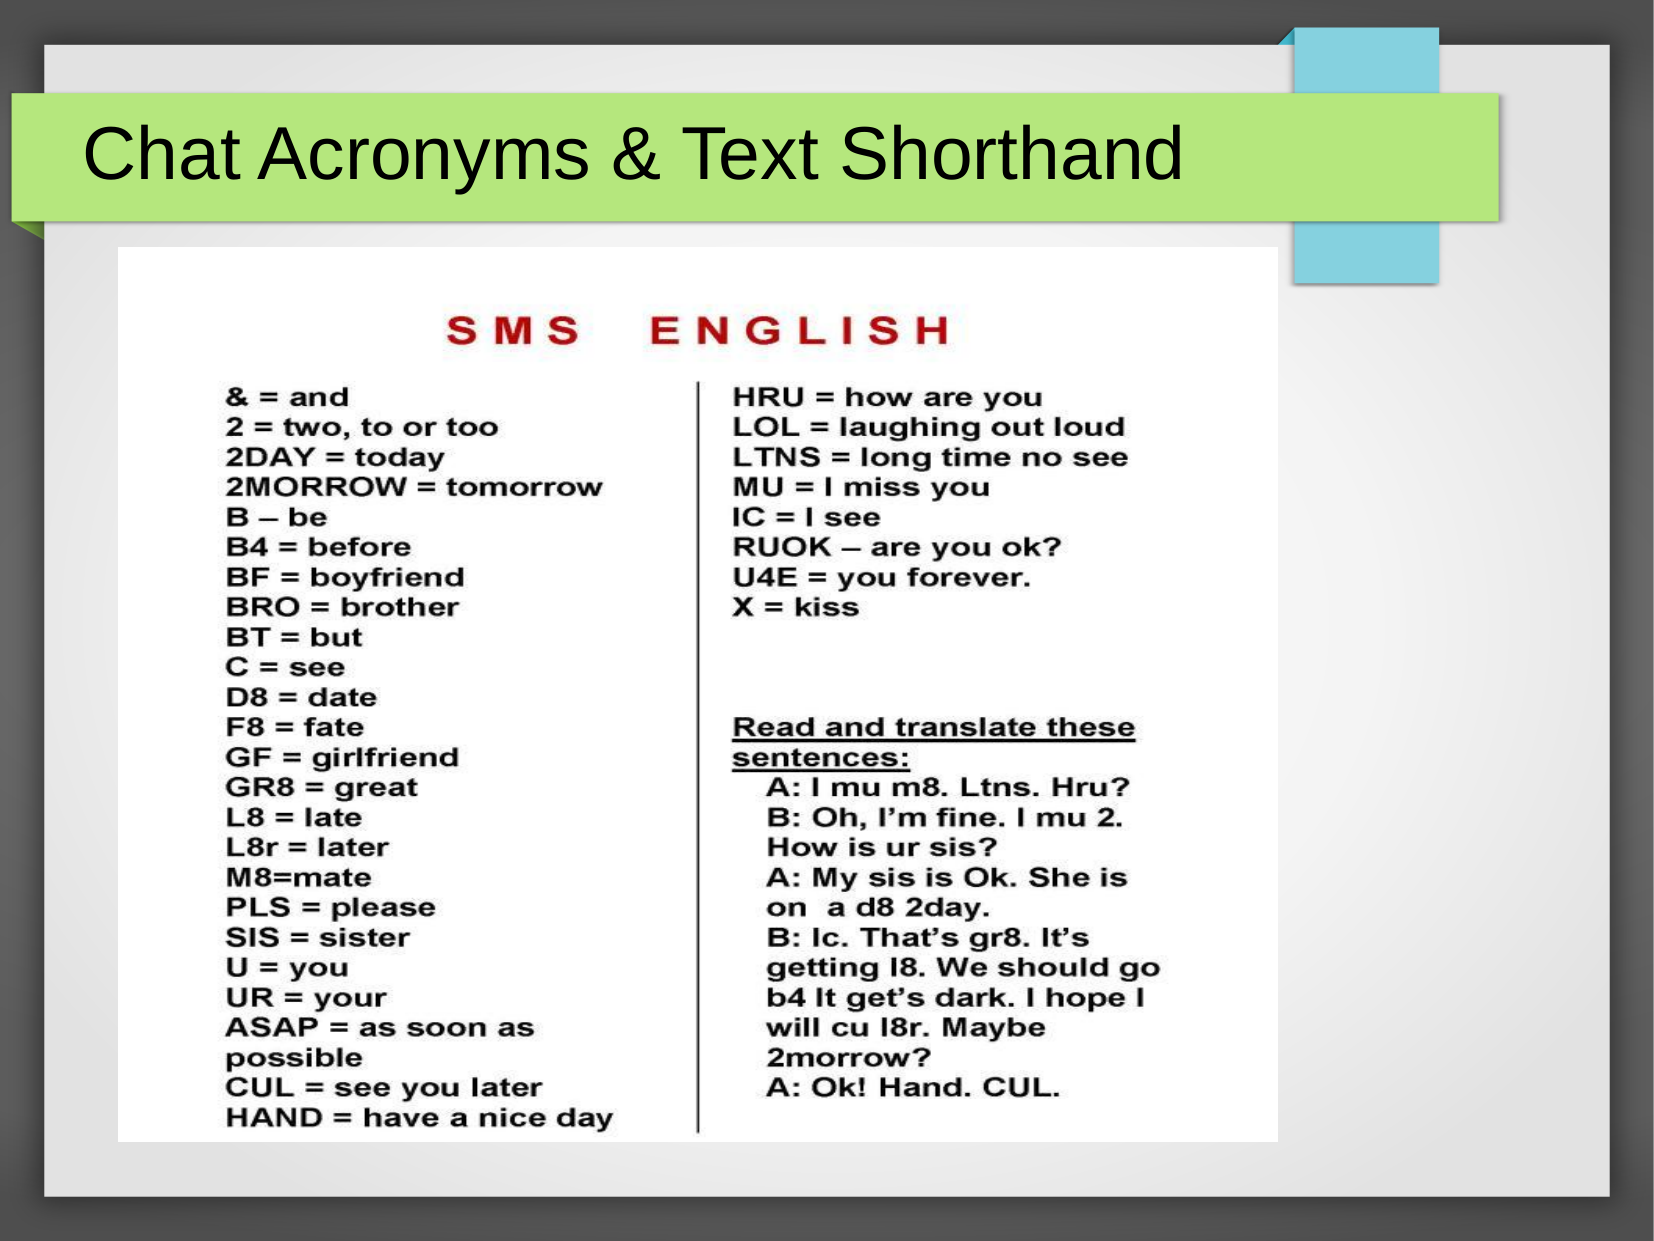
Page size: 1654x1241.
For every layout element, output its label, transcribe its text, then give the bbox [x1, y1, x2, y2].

title Chat Acronyms & Text Shorthand [82, 94, 1264, 213]
picture [0, 0, 1654, 1241]
